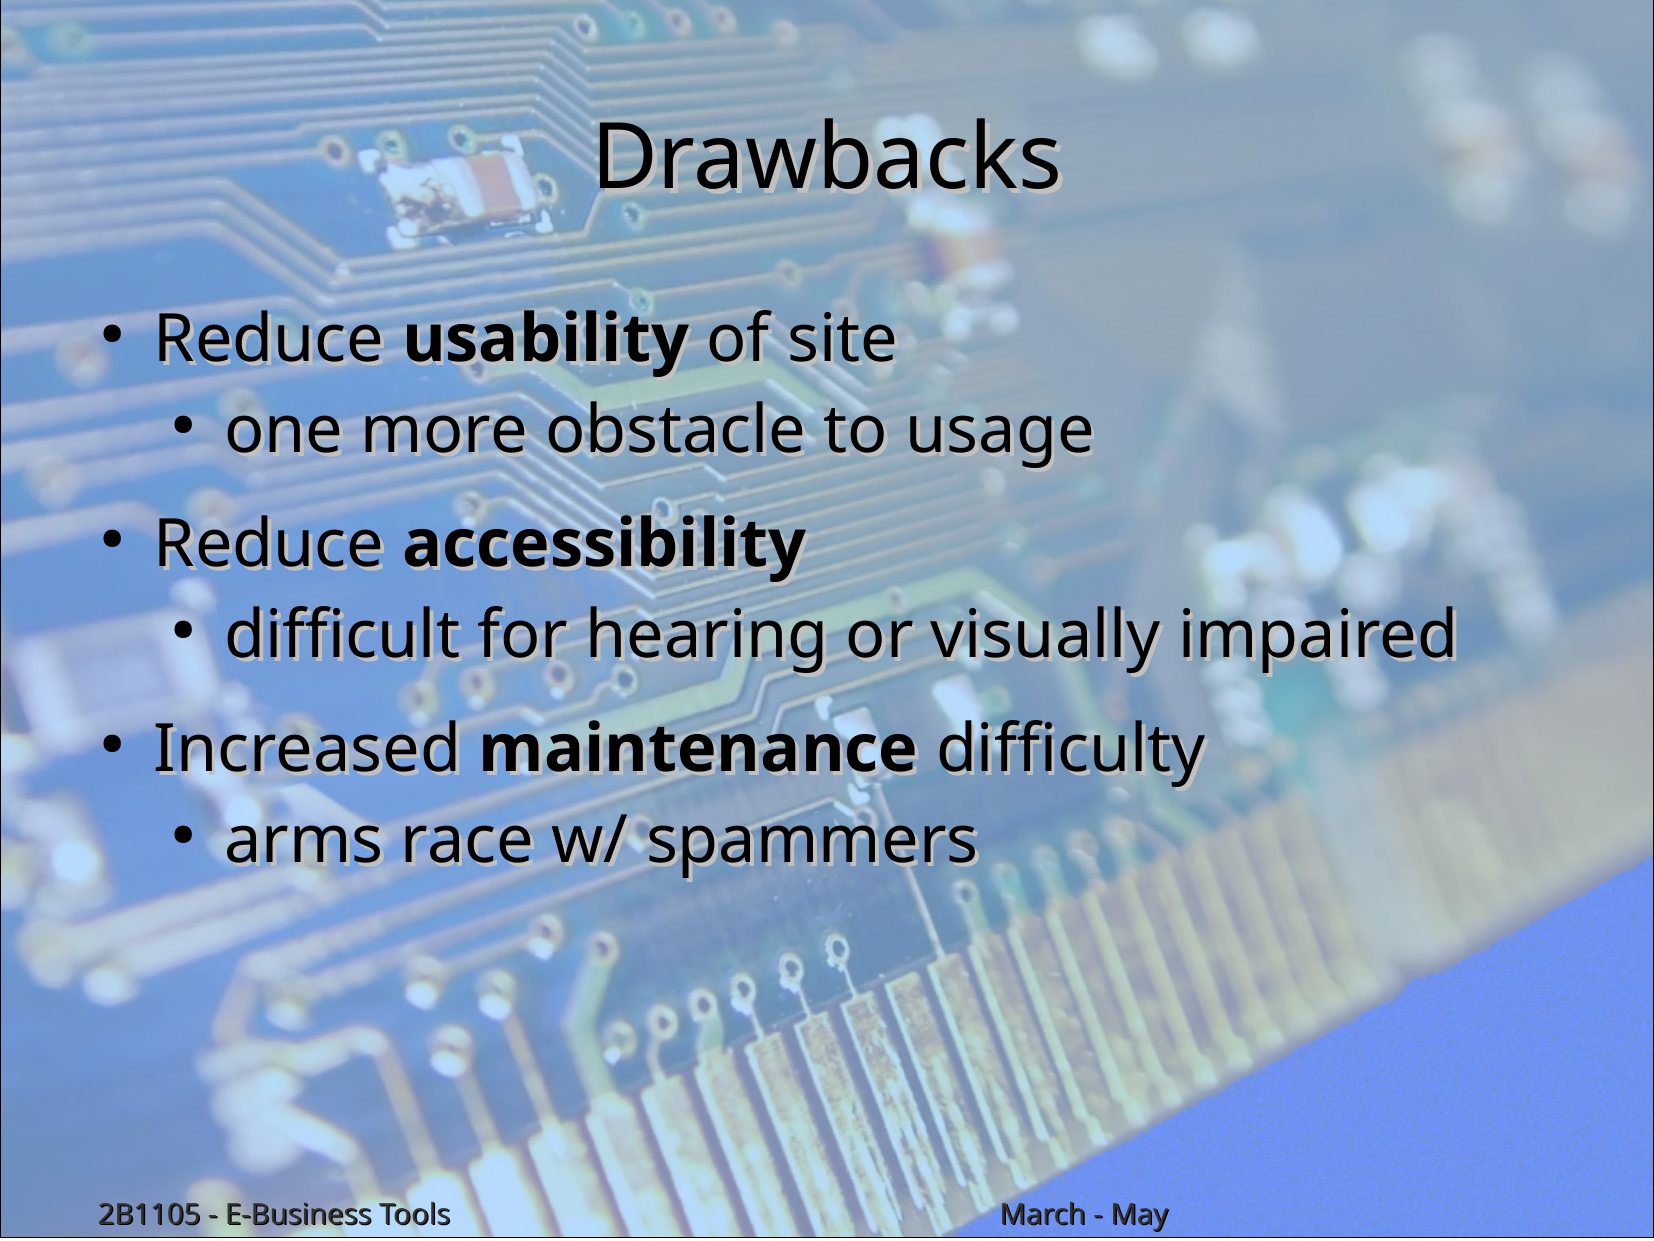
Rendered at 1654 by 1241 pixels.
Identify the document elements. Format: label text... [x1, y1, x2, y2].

list Reduce usability of site one more obstacle to usage Reduce accessibility difficult for hearing or visually impaired Increased maintenance difficulty arms race w/ spammers [82, 290, 1571, 1094]
title Drawbacks [82, 56, 1571, 250]
